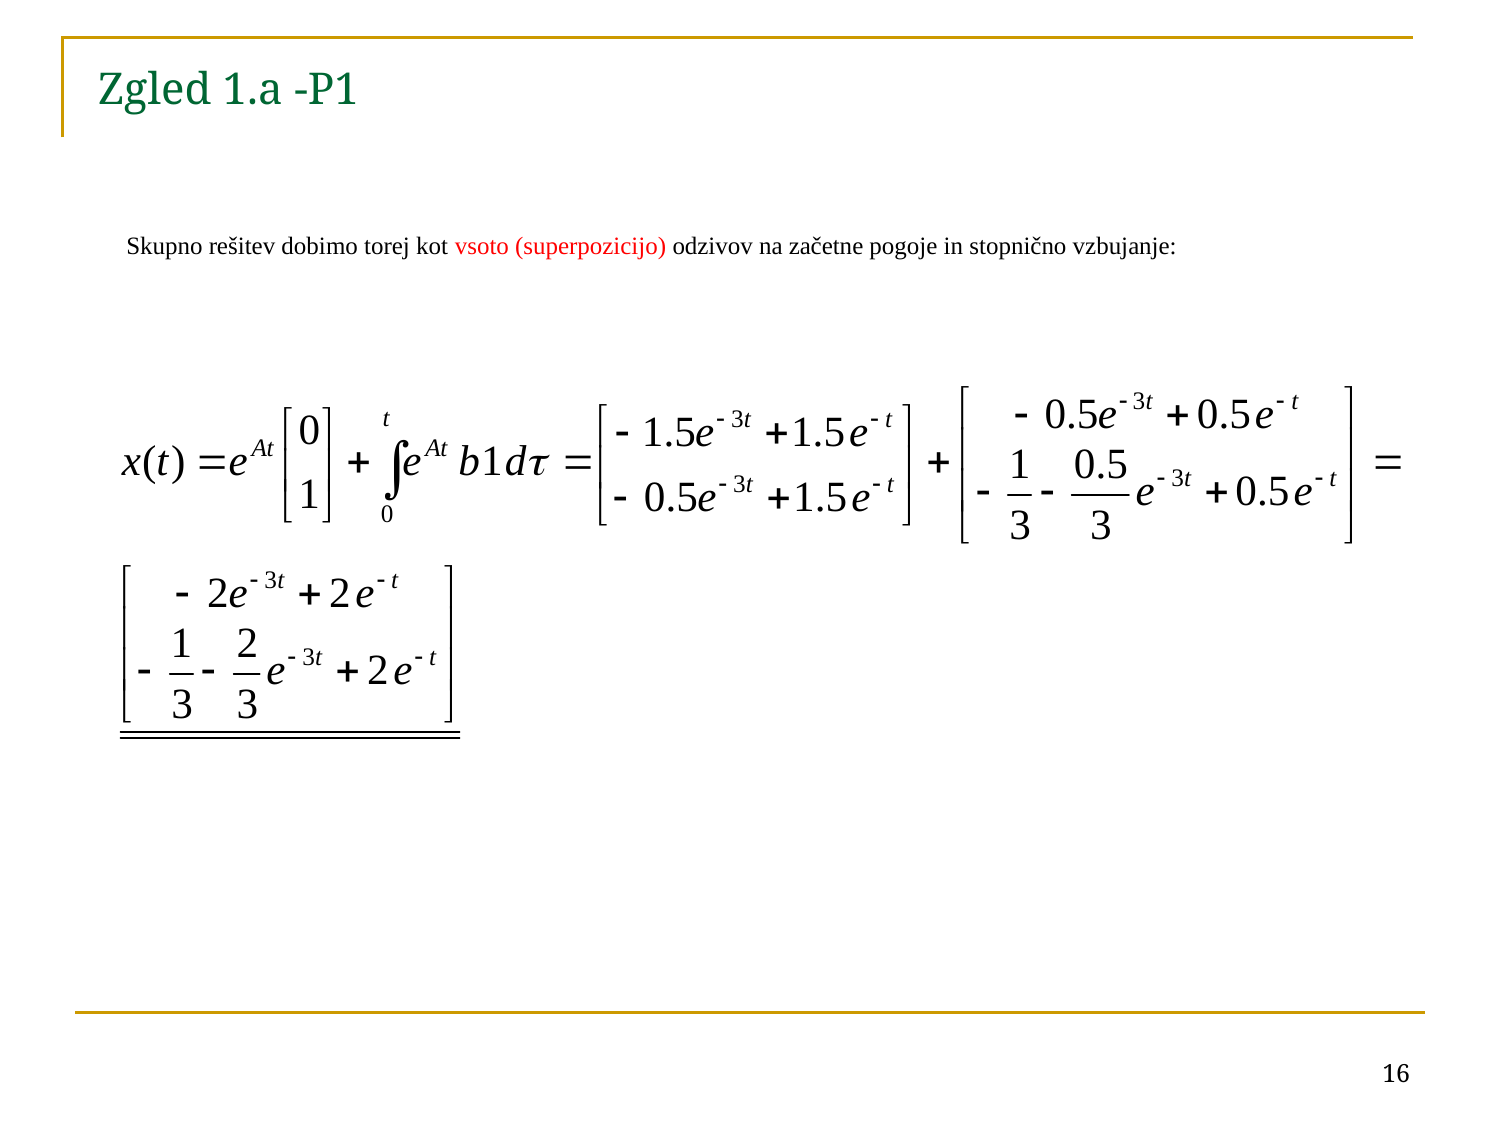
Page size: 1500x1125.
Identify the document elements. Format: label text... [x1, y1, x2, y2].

chart [113, 379, 1403, 746]
title Zgled 1.a -P1 [83, 53, 1434, 149]
text_box Skupno rešitev dobimo torej kot vsoto (superpozicijo) odzivov na začetne pogoje in stopnično vzbujanje: [111, 222, 1317, 268]
text_box <number> [1074, 1024, 1426, 1100]
